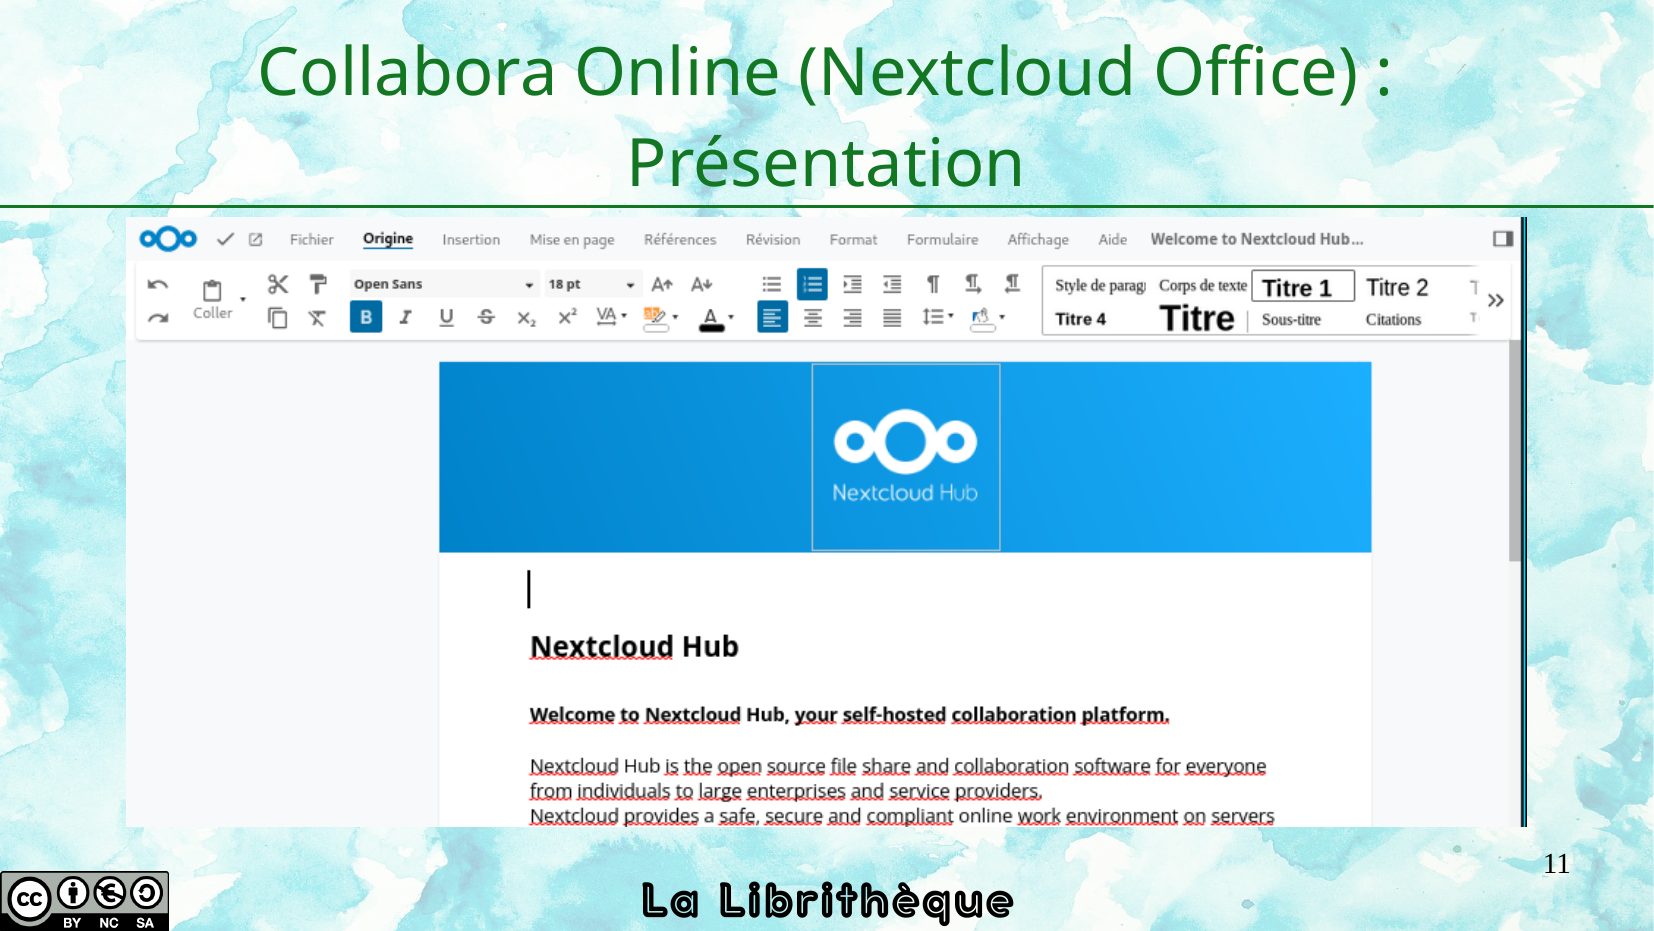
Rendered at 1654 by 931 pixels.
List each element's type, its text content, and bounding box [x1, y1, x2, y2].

title Collabora Online (Nextcloud Office) : Présentation [82, 23, 1571, 206]
picture [0, 871, 169, 931]
picture [126, 217, 1527, 931]
